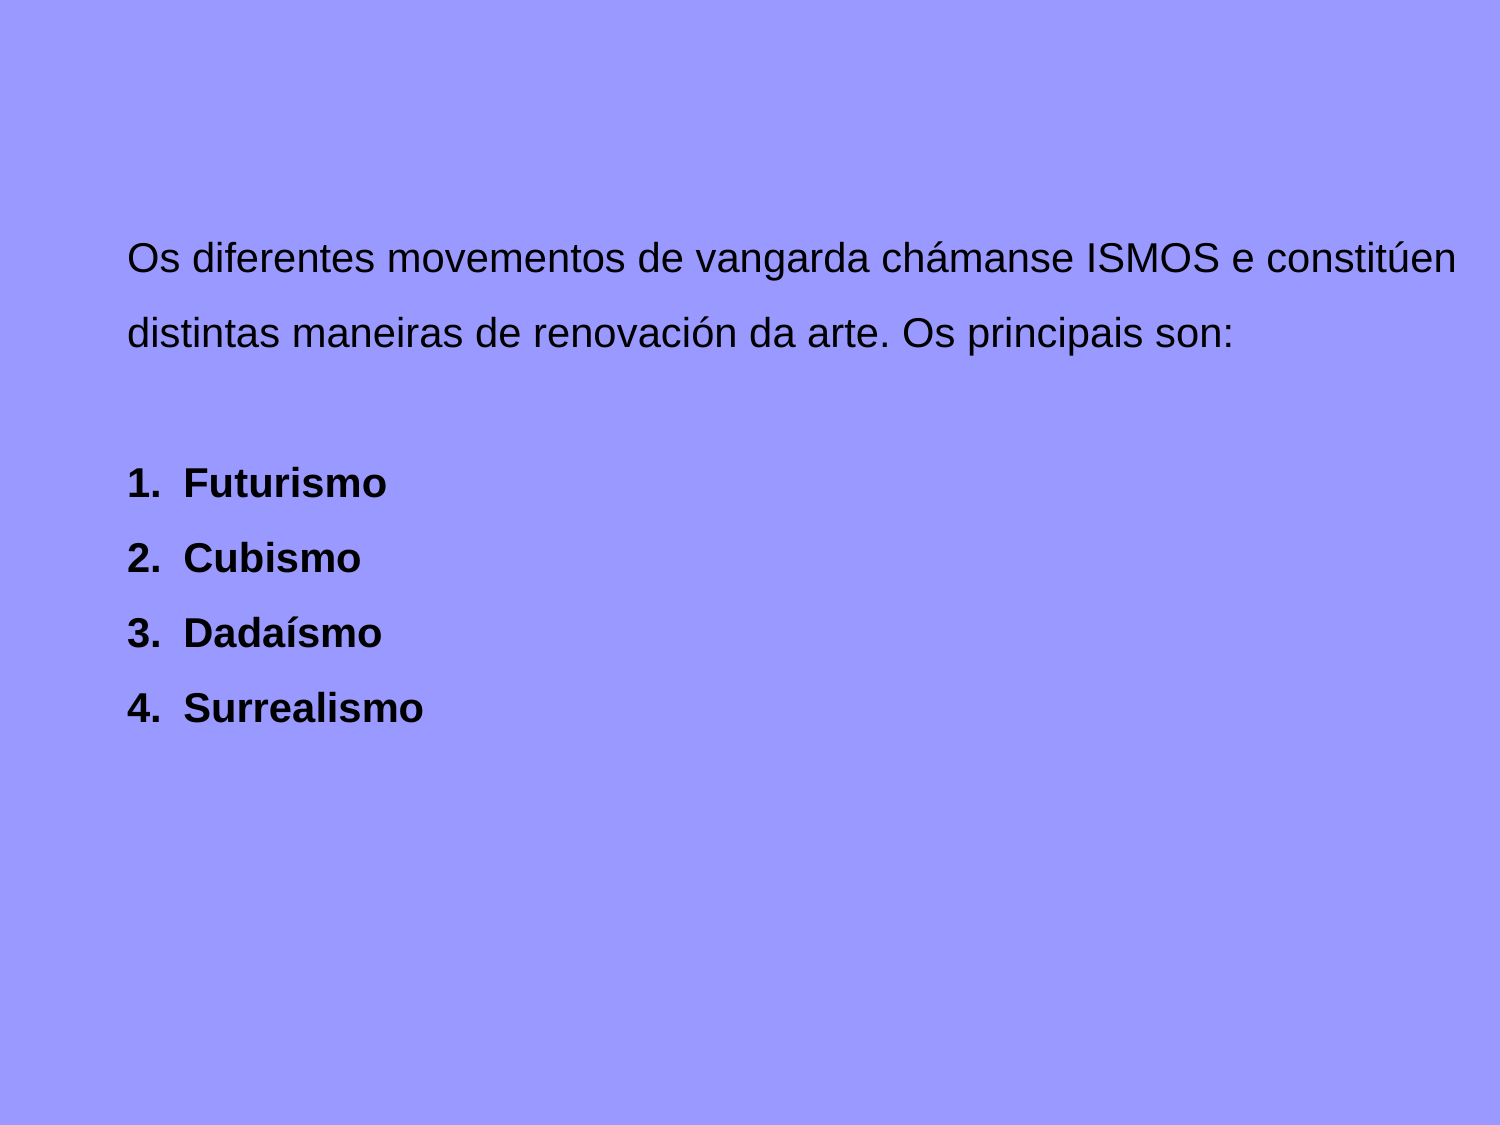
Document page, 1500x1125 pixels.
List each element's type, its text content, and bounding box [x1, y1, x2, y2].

text_box Os diferentes movementos de vangarda chámanse ISMOS e constitúen distintas maneiras de renovación da arte. Os principais son: Futurismo Cubismo Dadaísmo Surrealismo [112, 198, 1500, 815]
